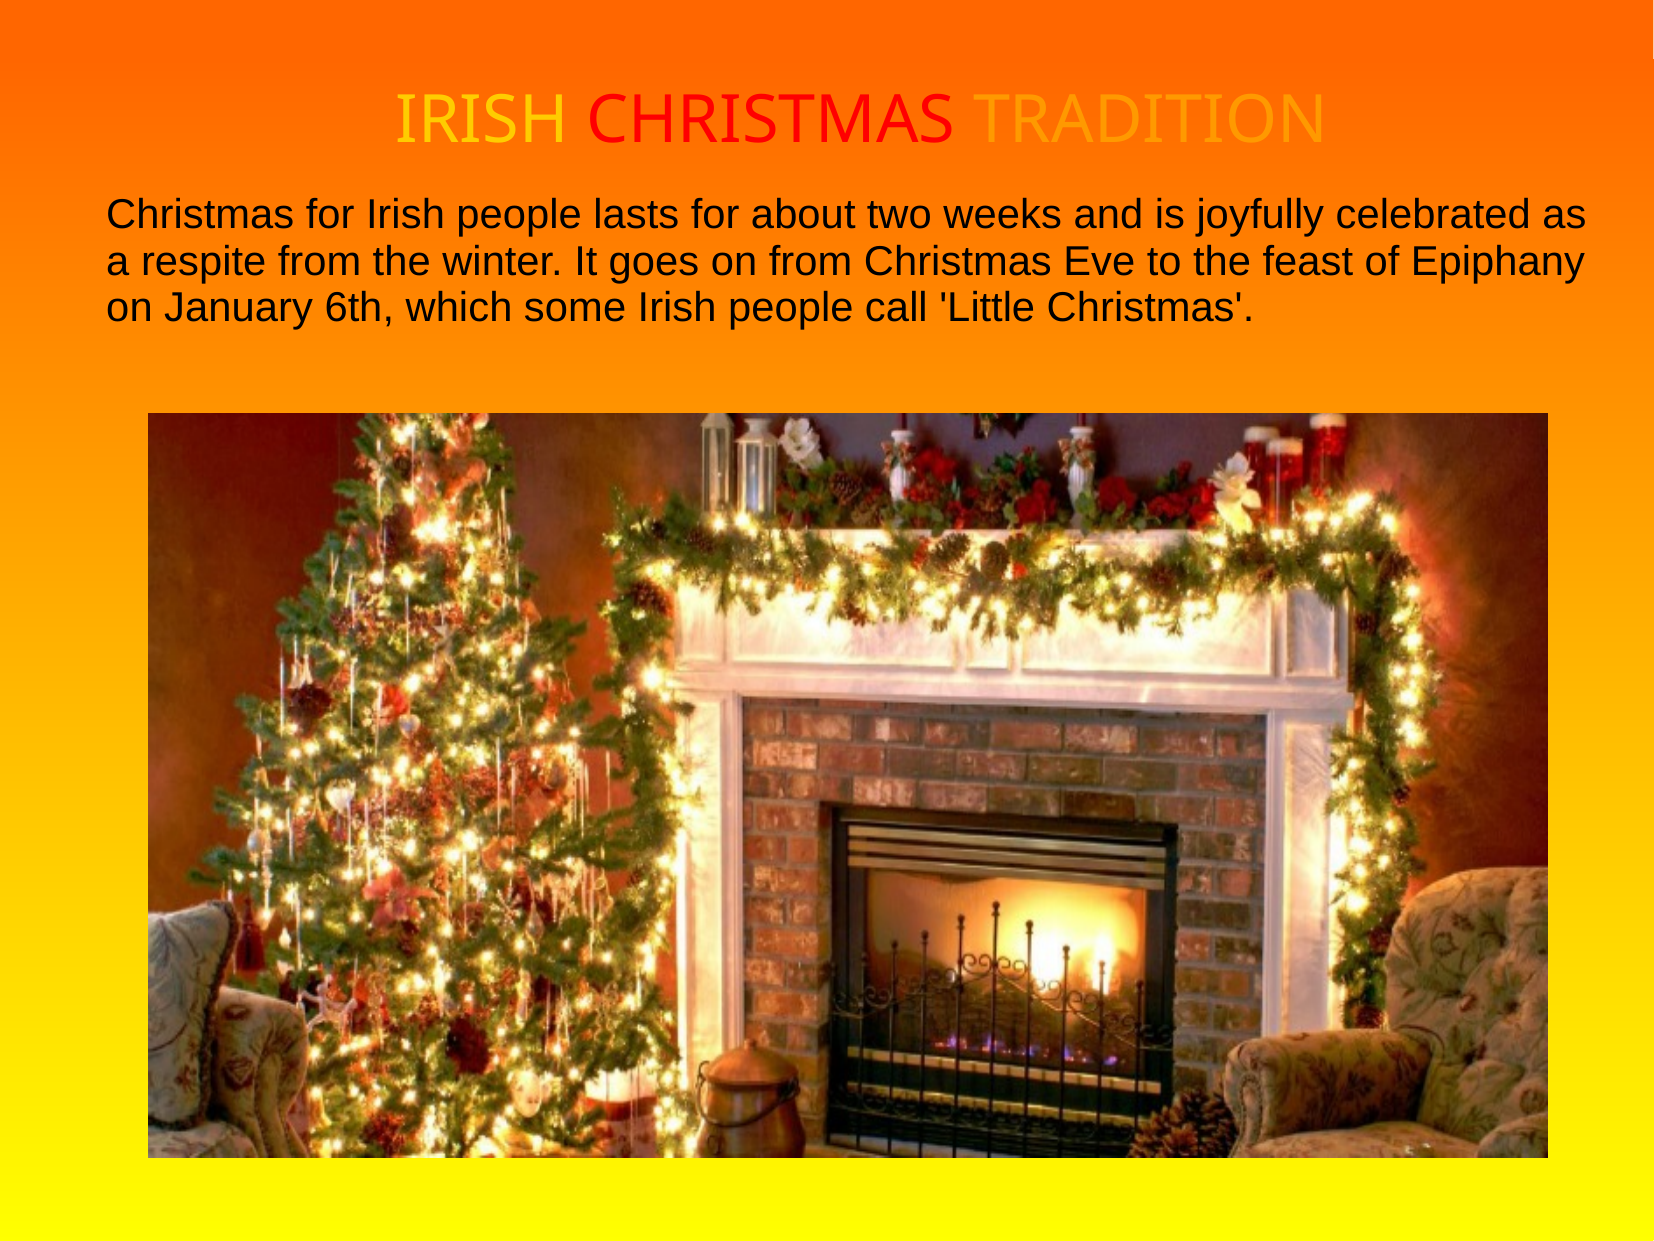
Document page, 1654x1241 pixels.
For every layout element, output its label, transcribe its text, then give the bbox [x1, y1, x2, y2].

picture [148, 413, 1548, 1158]
list IRISH CHRISTMAS TRADITION Christmas for Irish people lasts for about two weeks and is joyfully celebrated as a respite from the winter. It goes on from Christmas Eve to the feast of Epiphany on January 6th, which some Irish people call 'Little Christmas'. [35, 70, 1619, 1182]
